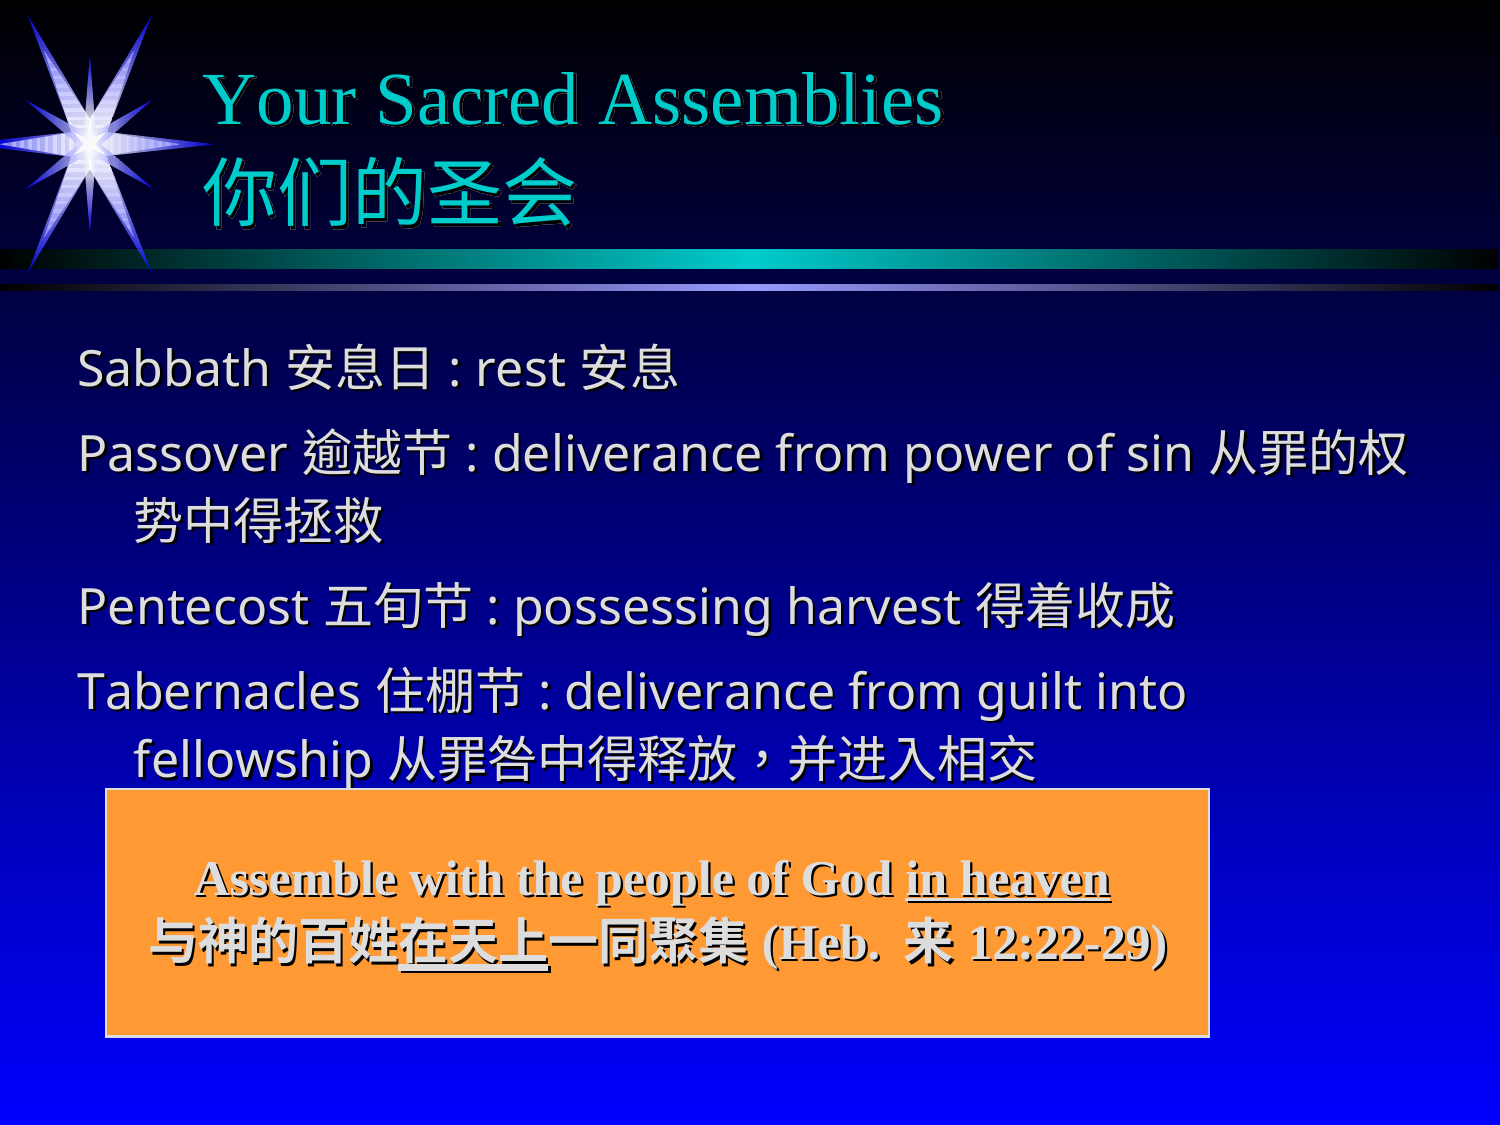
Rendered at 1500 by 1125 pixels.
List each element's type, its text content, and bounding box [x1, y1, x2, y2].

title Your Sacred Assemblies 你们的圣会 [187, 50, 1463, 250]
list Sabbath安息日: rest安息 Passover逾越节: deliverance from power of sin从罪的权势中得拯救 Pentecost五旬节: possessing harvest得着收成 Tabernacles住棚节: deliverance from guilt into fellowship从罪咎中得释放，并进入相交 [62, 324, 1450, 792]
text_box Assemble with the people of God in heaven 与神的百姓在天上一同聚集(Heb. 来12:22-29) [106, 788, 1210, 1037]
